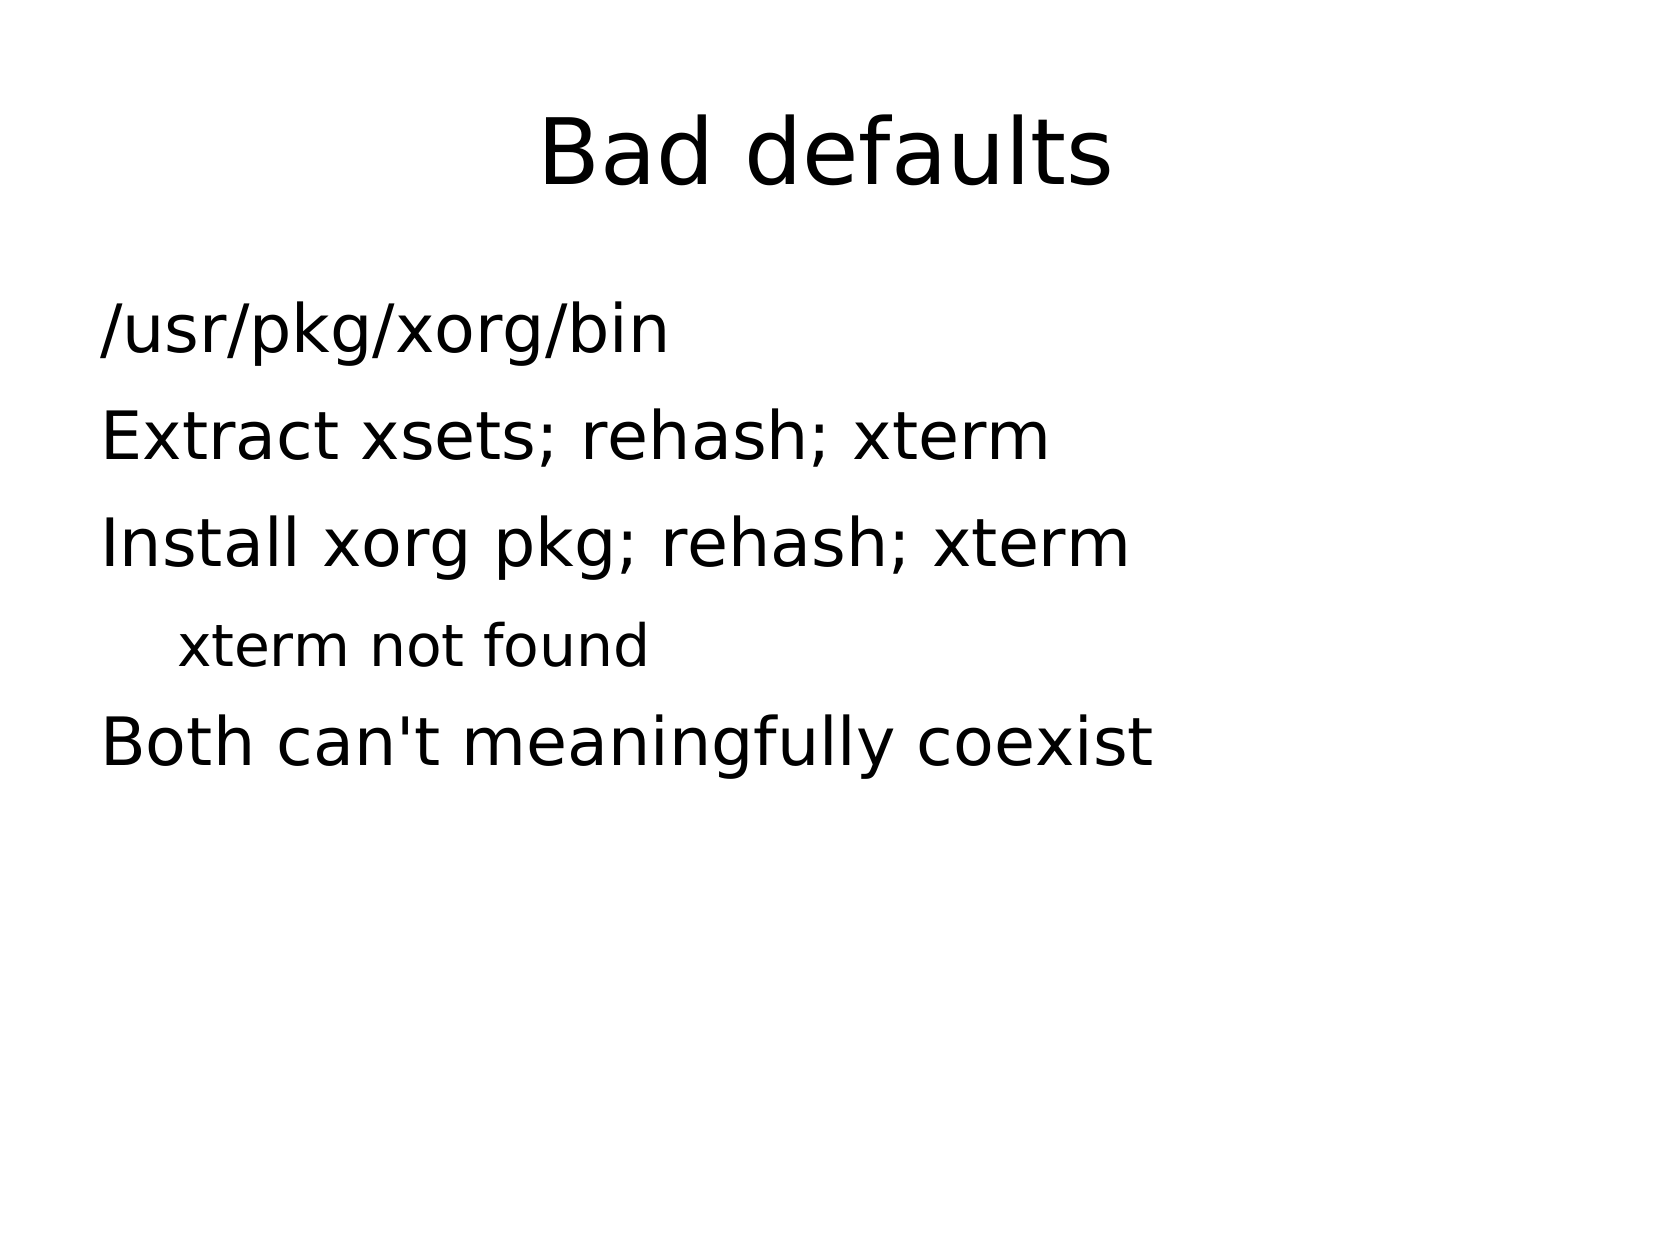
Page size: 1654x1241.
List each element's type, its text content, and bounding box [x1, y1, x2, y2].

title Bad defaults [82, 49, 1571, 257]
list /usr/pkg/xorg/bin Extract xsets; rehash; xterm Install xorg pkg; rehash; xterm xterm not found Both can't meaningfully coexist [82, 290, 1571, 1094]
